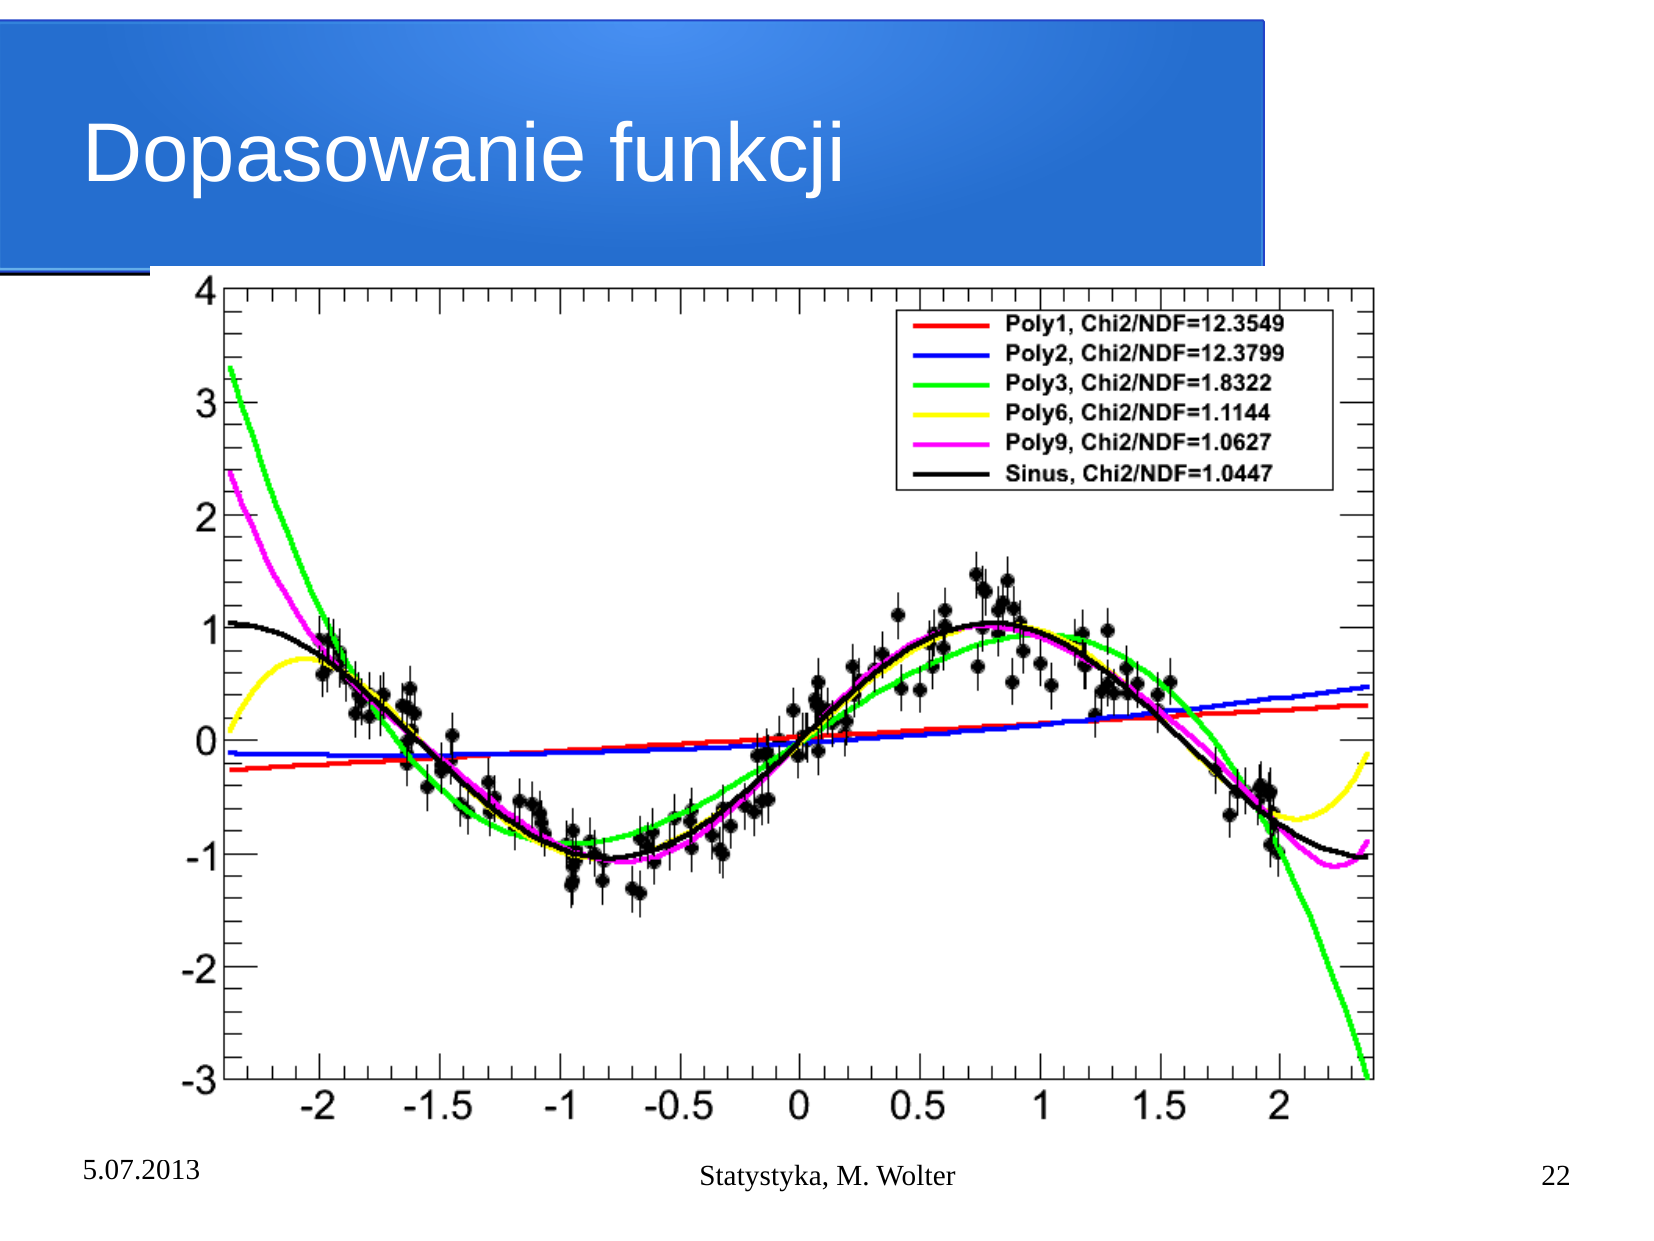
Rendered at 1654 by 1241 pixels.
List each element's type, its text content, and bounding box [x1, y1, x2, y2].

title Dopasowanie funkcji [82, 49, 1250, 257]
picture [150, 266, 1395, 1160]
